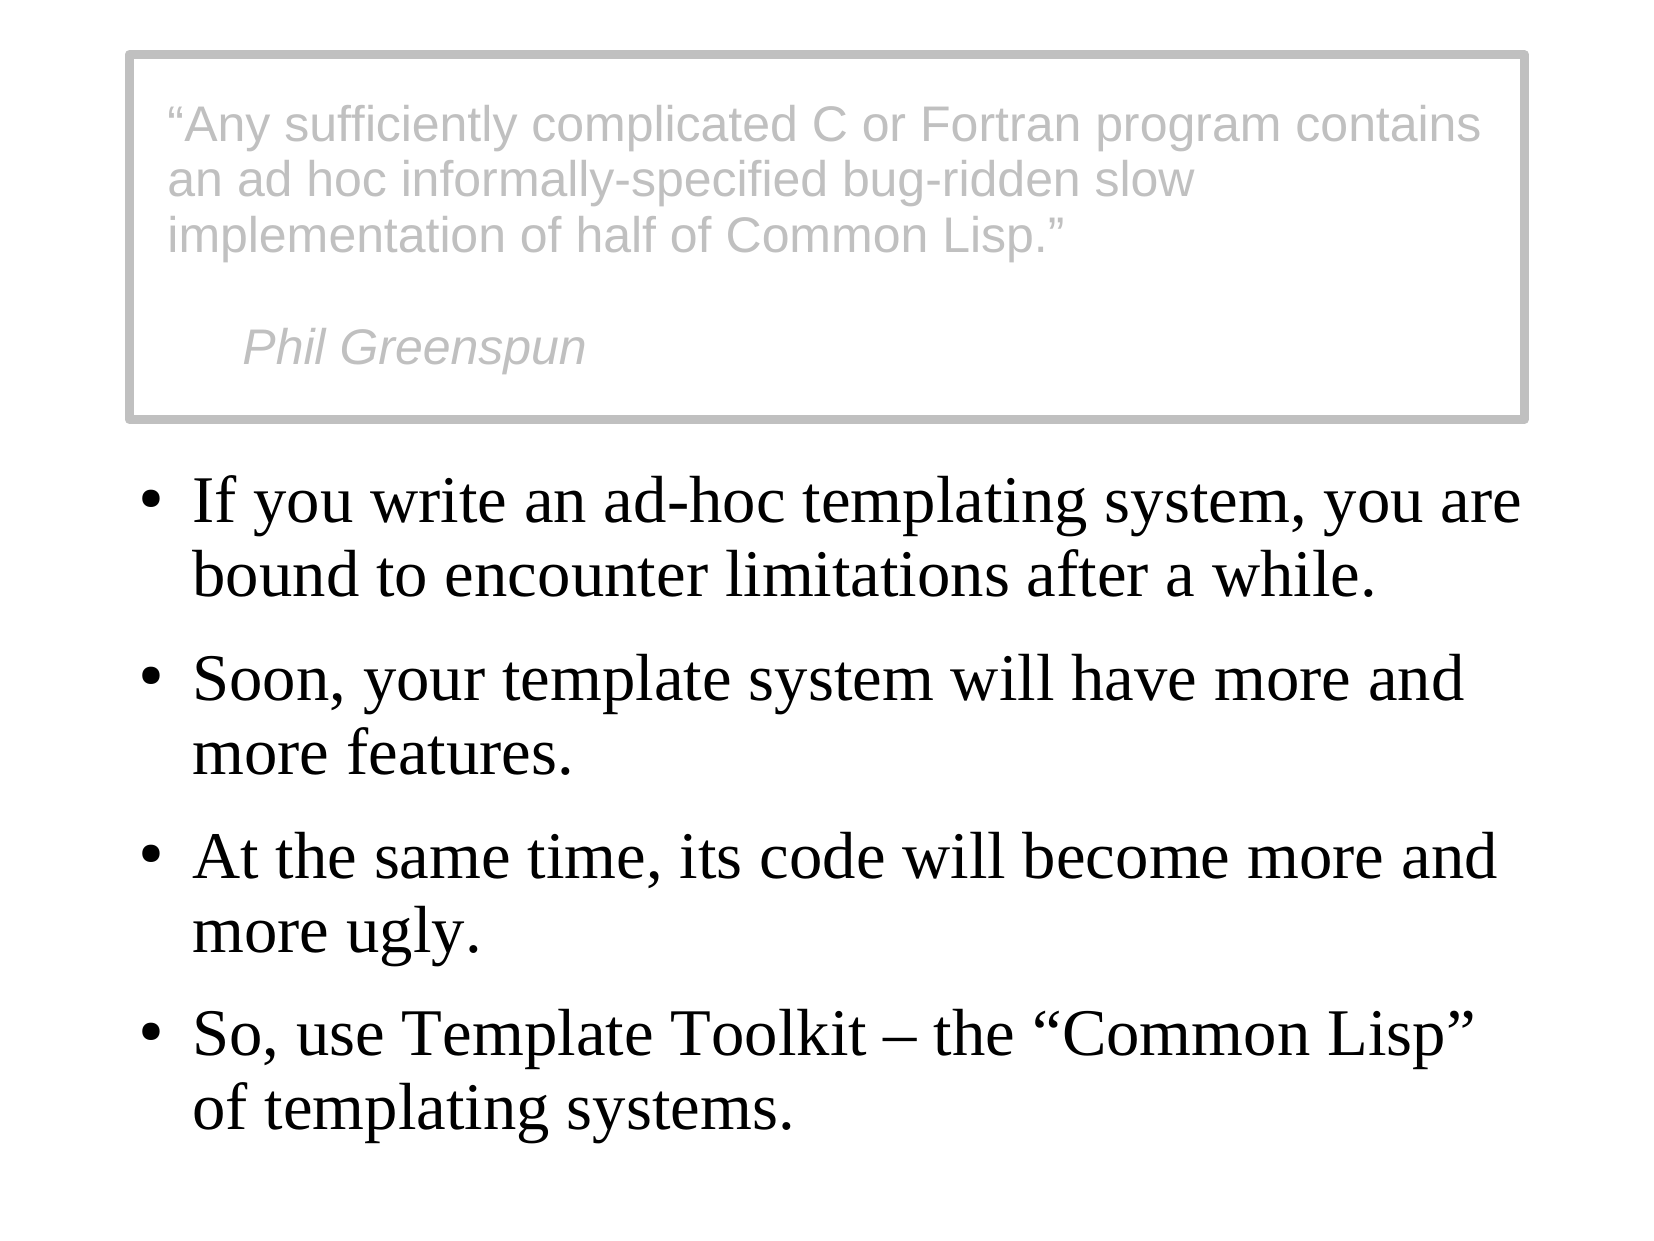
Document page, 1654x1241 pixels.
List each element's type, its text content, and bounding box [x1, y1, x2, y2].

text_box “Any sufficiently complicated C or Fortran program contains an ad hoc informally-specified bug-ridden slow implementation of half of Common Lisp.” Phil Greenspun [167, 95, 1503, 434]
list If you write an ad-hoc templating system, you are bound to encounter limitations after a while. Soon, your template system will have more and more features. At the same time, its code will become more and more ugly. So, use Template Toolkit – the “Common Lisp” of templating systems. [121, 463, 1534, 1145]
